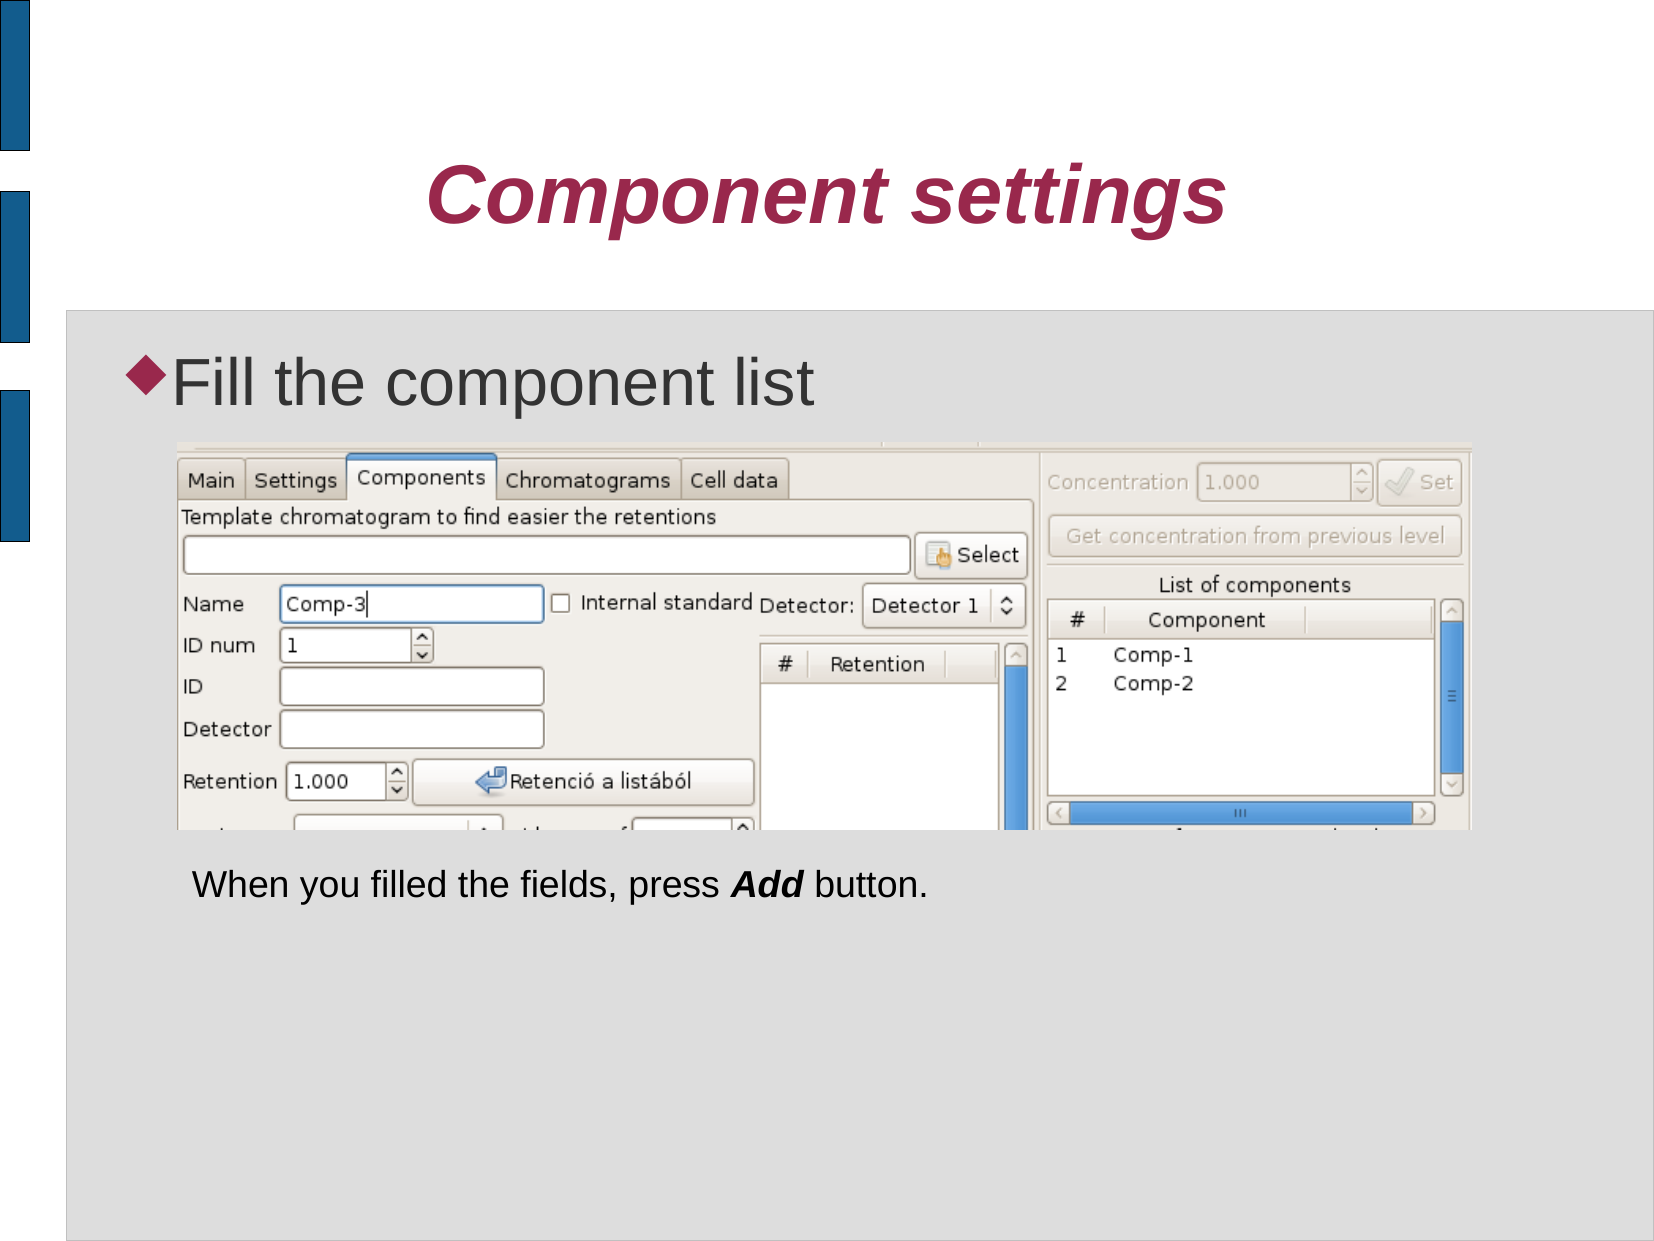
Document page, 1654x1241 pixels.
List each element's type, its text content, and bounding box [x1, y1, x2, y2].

text_box When you filled the fields, press Add button. [177, 856, 1477, 914]
title Component settings [121, 98, 1534, 291]
list Fill the component list [121, 344, 1534, 1149]
picture [177, 442, 1472, 830]
